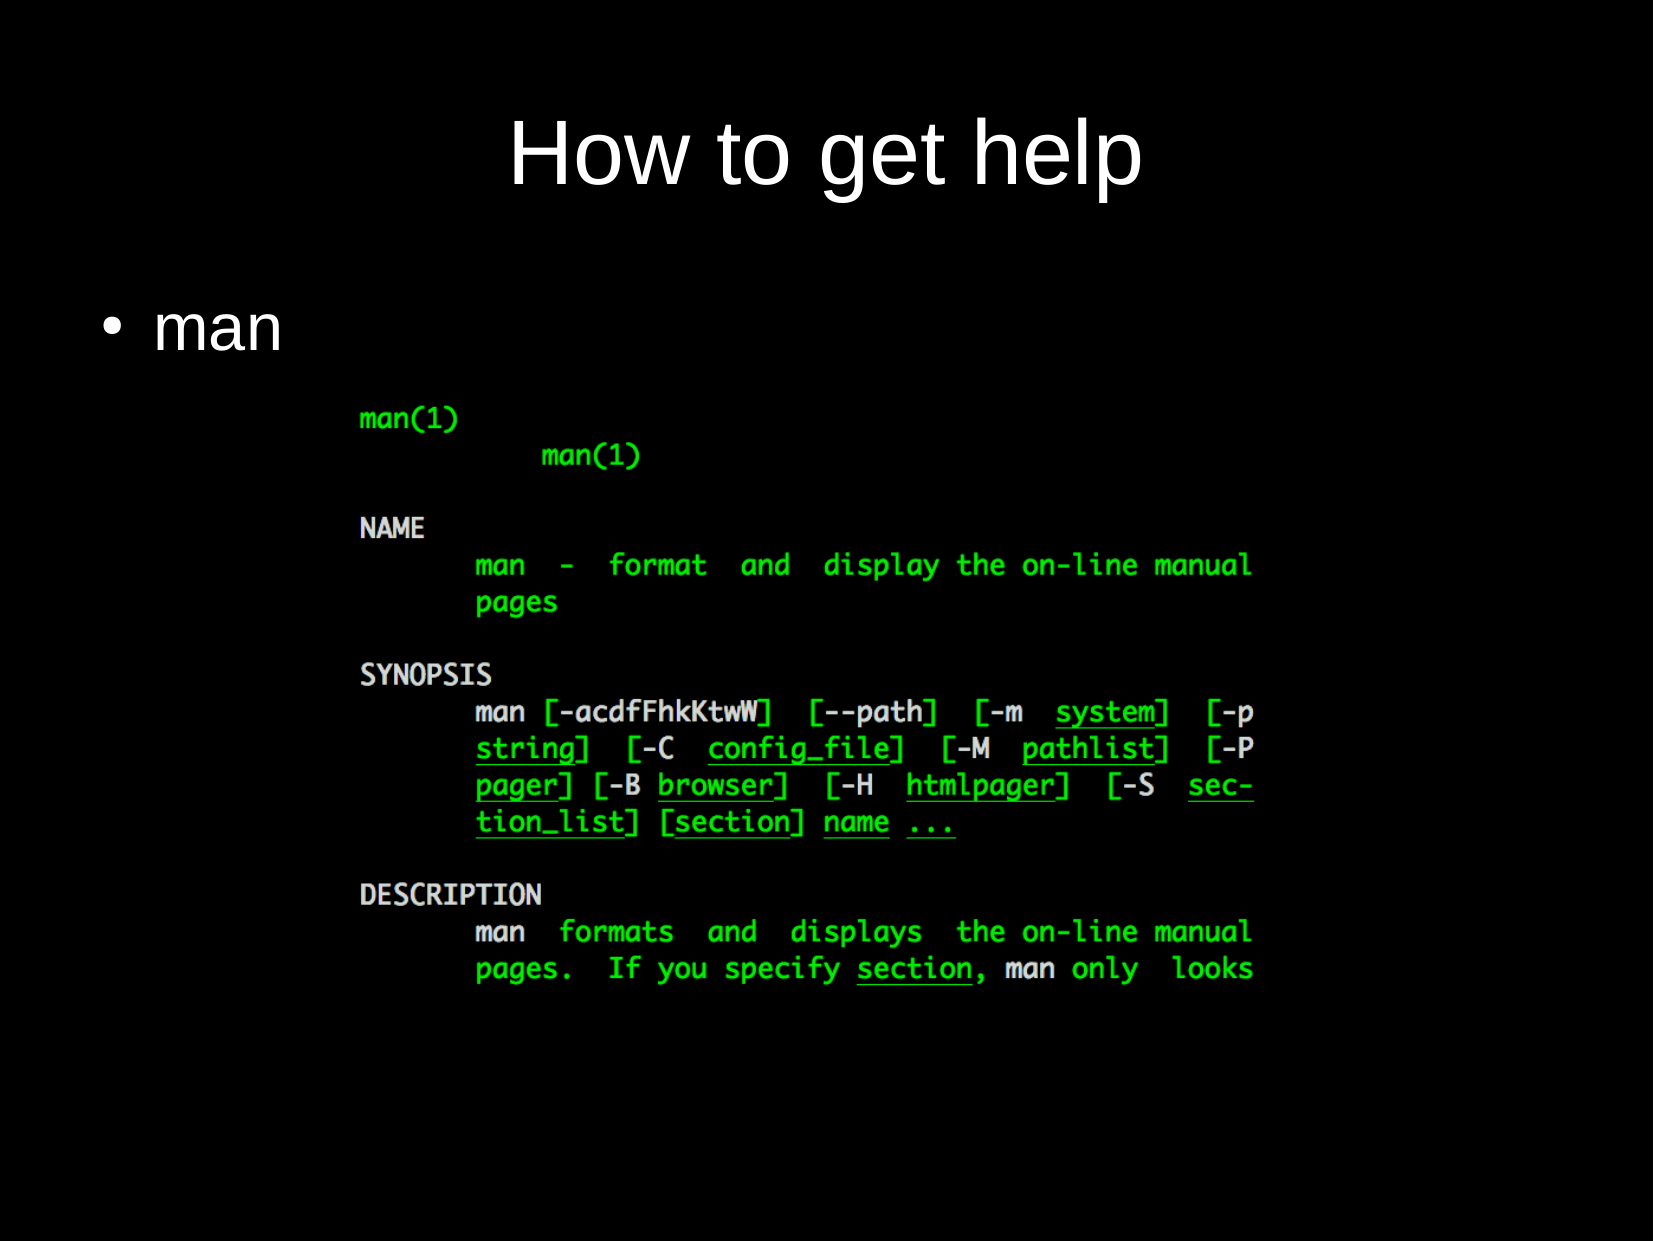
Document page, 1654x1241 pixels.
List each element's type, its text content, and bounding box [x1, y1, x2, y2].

title How to get help [82, 49, 1571, 257]
picture [354, 401, 1317, 991]
list man [82, 290, 1538, 1010]
